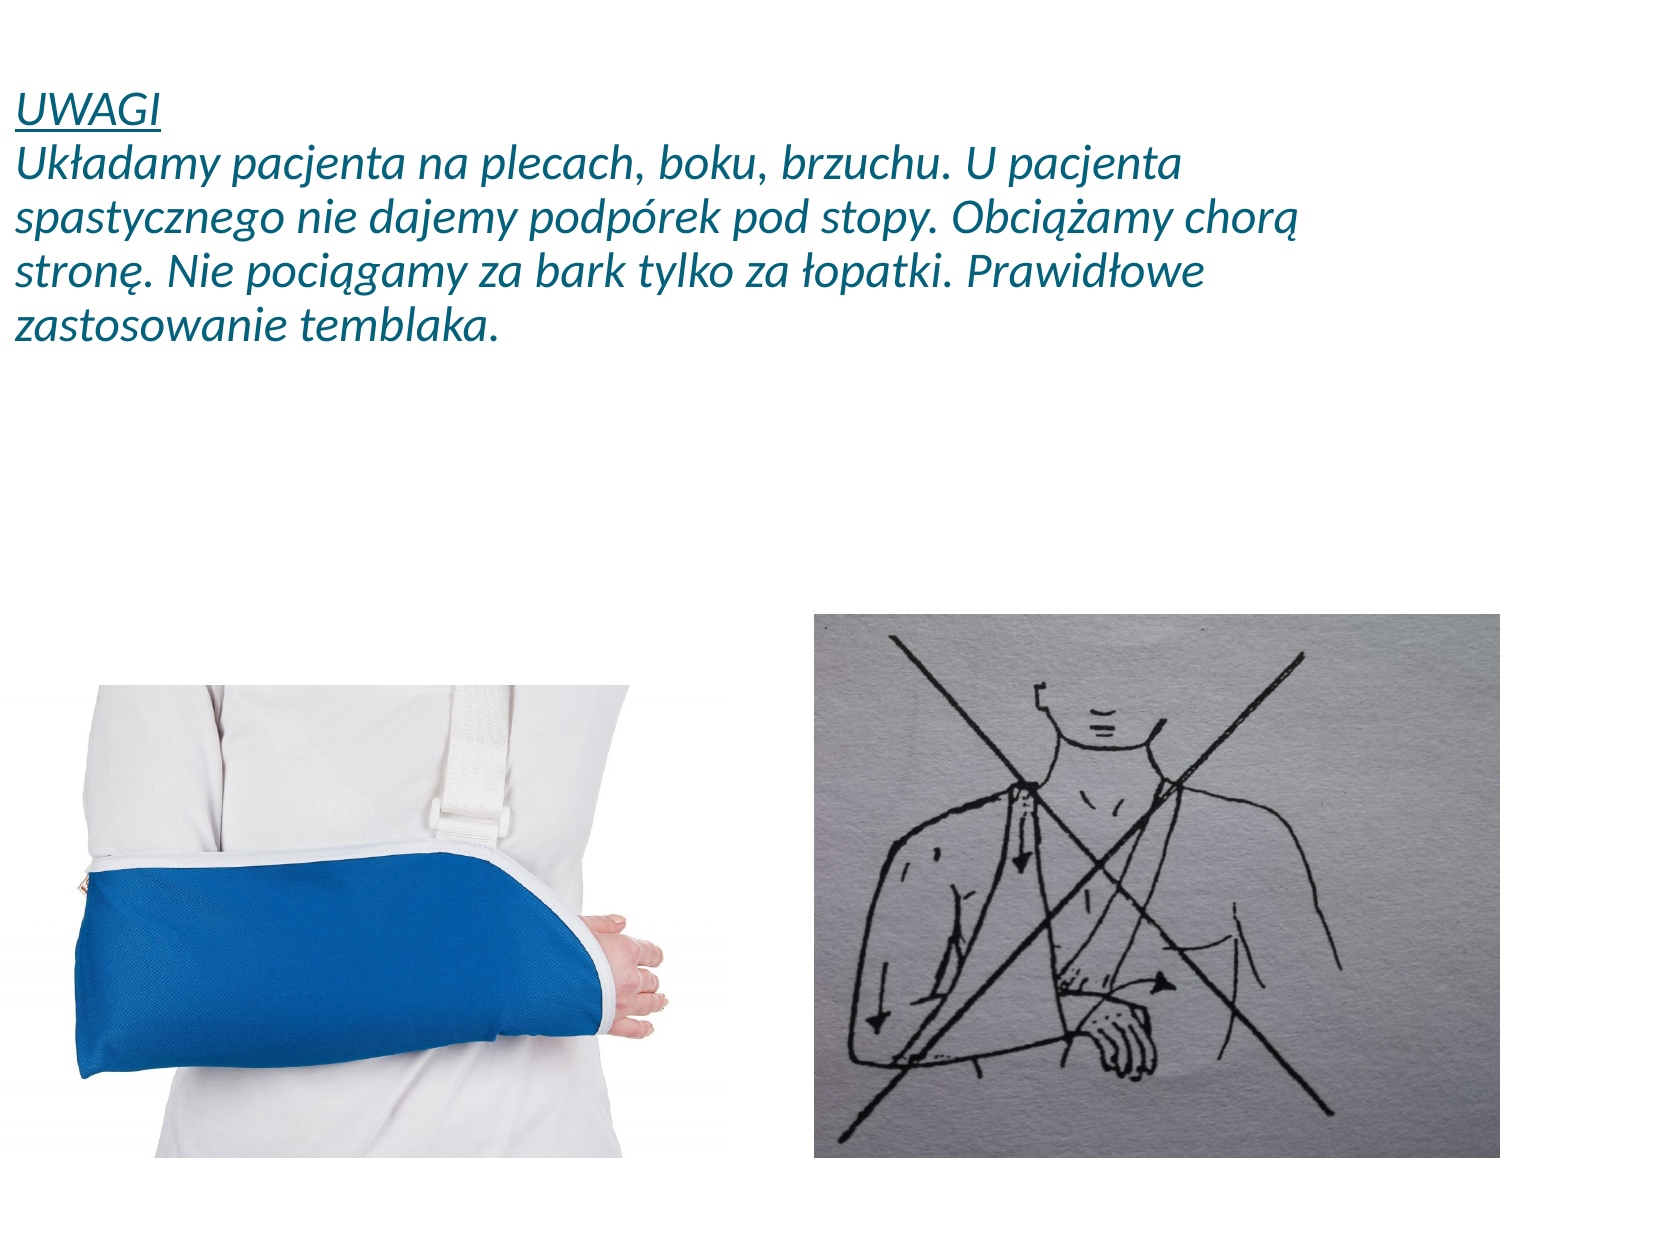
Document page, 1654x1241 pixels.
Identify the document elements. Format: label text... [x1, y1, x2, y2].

picture [814, 614, 1500, 1158]
picture [0, 685, 729, 1158]
title UWAGI Układamy pacjenta na plecach, boku, brzuchu. U pacjenta spastycznego nie dajemy podpórek pod stopy. Obciążamy chorą stronę. Nie pociągamy za bark tylko za łopatki. Prawidłowe zastosowanie temblaka. [0, 74, 1442, 567]
